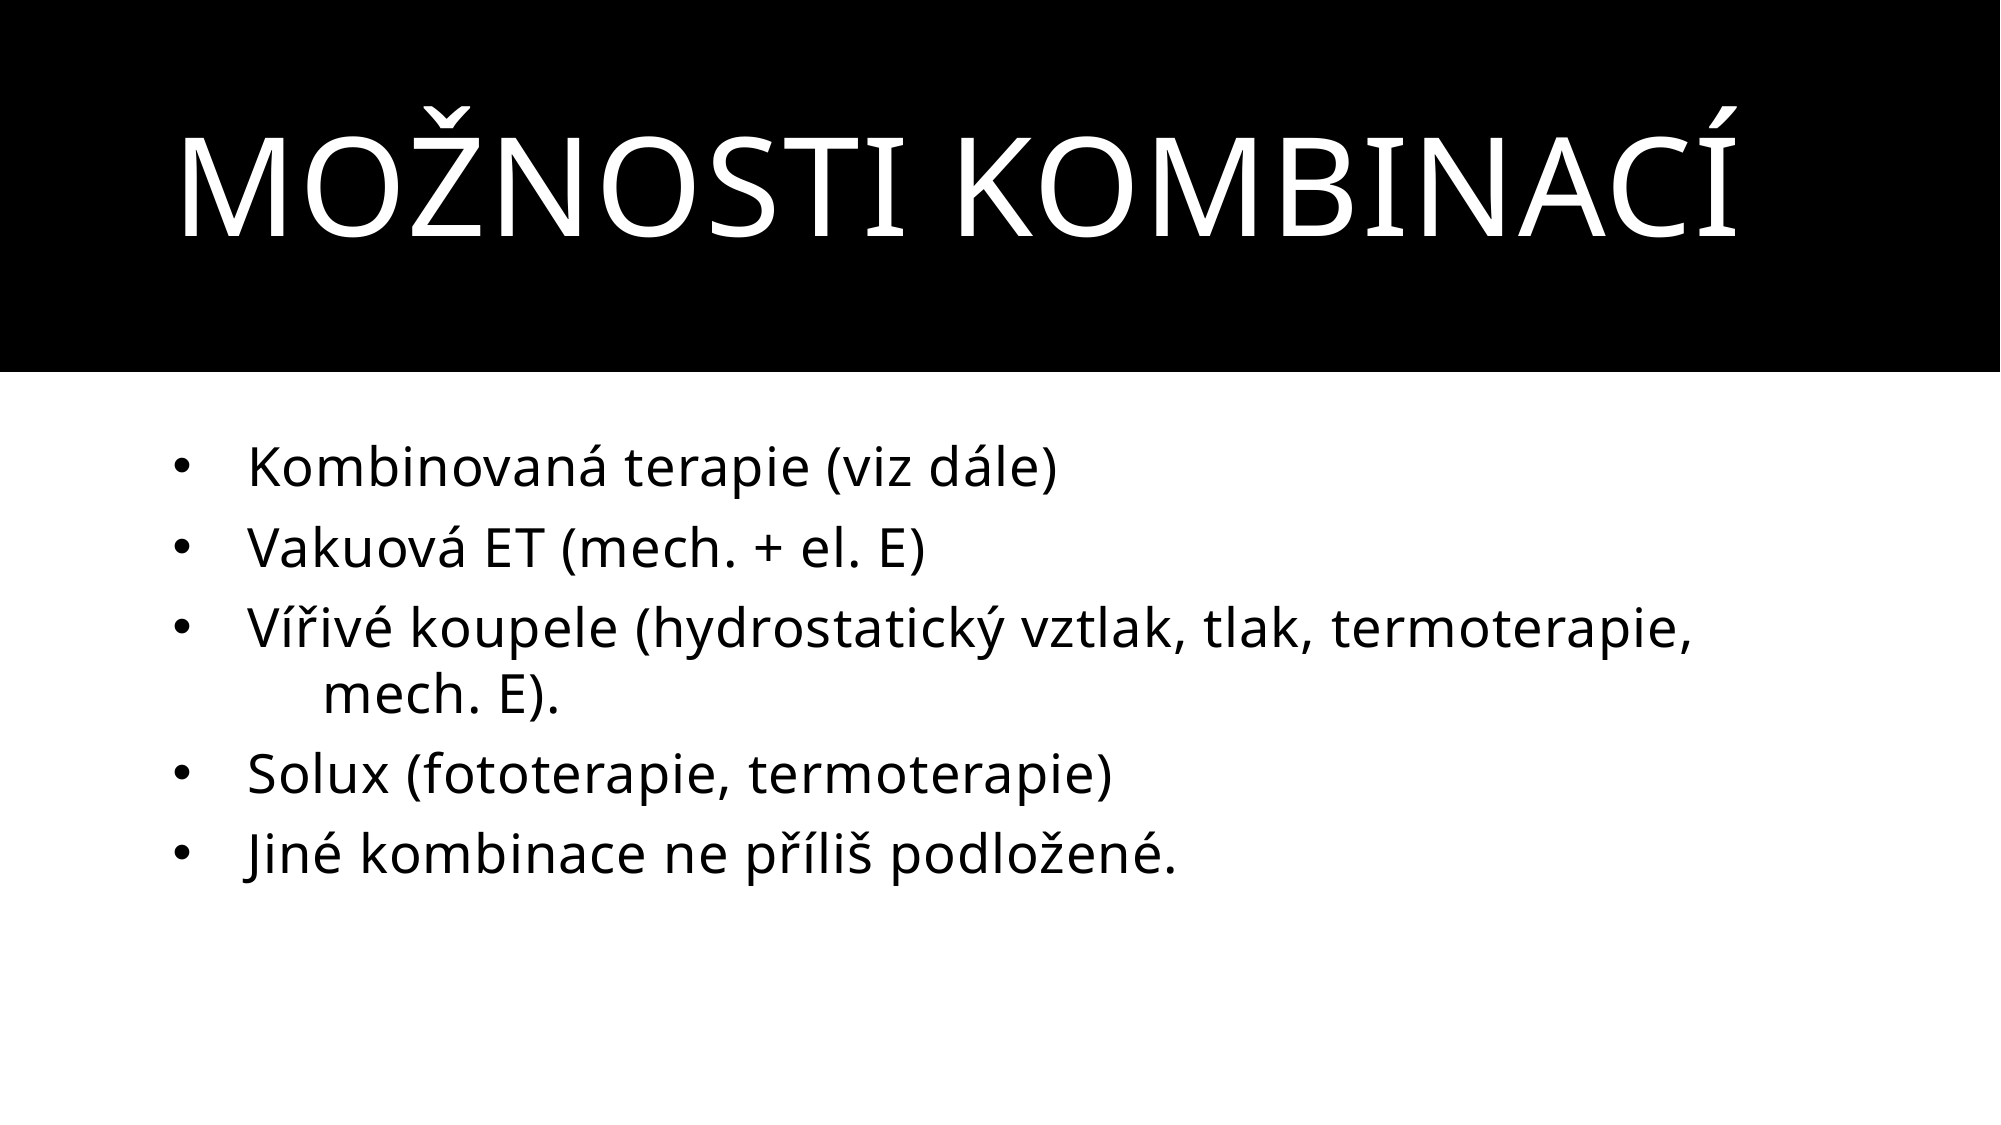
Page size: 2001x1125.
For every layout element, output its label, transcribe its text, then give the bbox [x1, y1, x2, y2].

list Kombinovaná terapie (viz dále) Vakuová ET (mech. + el. E) Vířivé koupele (hydrostatický vztlak, tlak, termoterapie, mech. E). Solux (fototerapie, termoterapie) Jiné kombinace ne příliš podložené. [157, 424, 1842, 1014]
title Možnosti kombinací [157, 52, 1842, 332]
